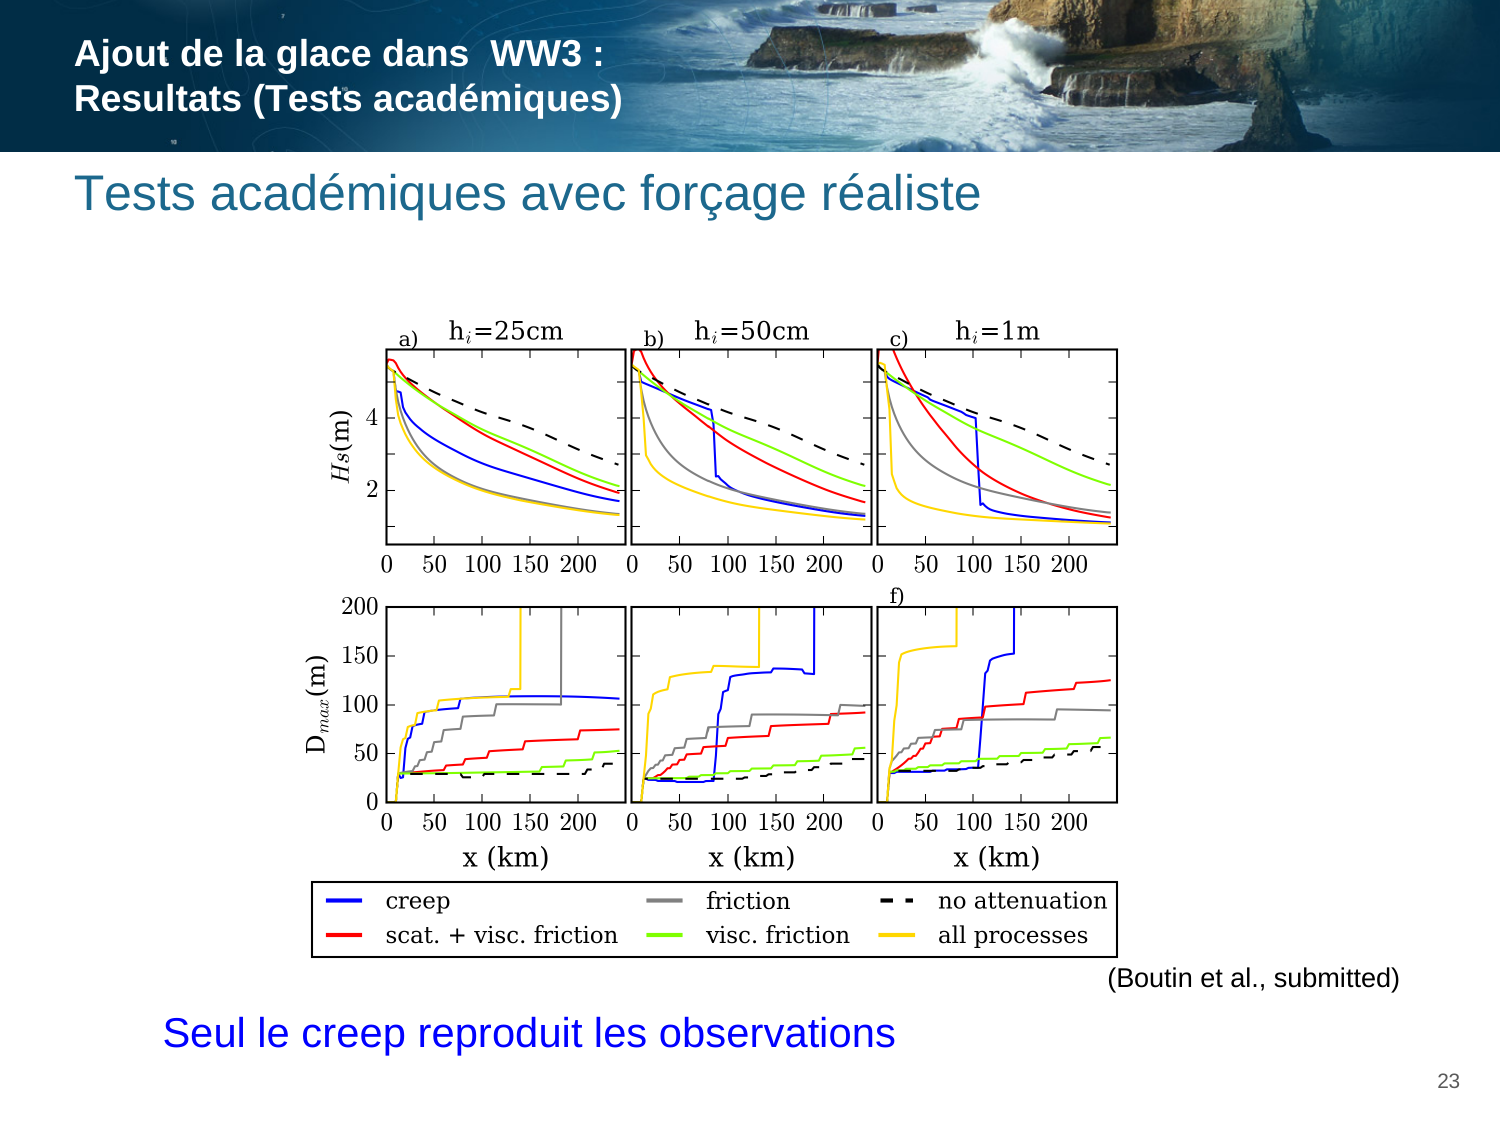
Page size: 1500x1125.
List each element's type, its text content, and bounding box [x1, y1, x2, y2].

text_box Seul le creep reproduit les observations [147, 1003, 1241, 1069]
text_box (Boutin et al., submitted) [1092, 956, 1500, 1004]
title Ajout de la glace dans WW3 : Resultats (Tests académiques) [59, 21, 798, 127]
picture [295, 295, 1121, 971]
title Tests académiques avec forçage réaliste [59, 102, 1500, 278]
picture [0, 0, 1500, 152]
